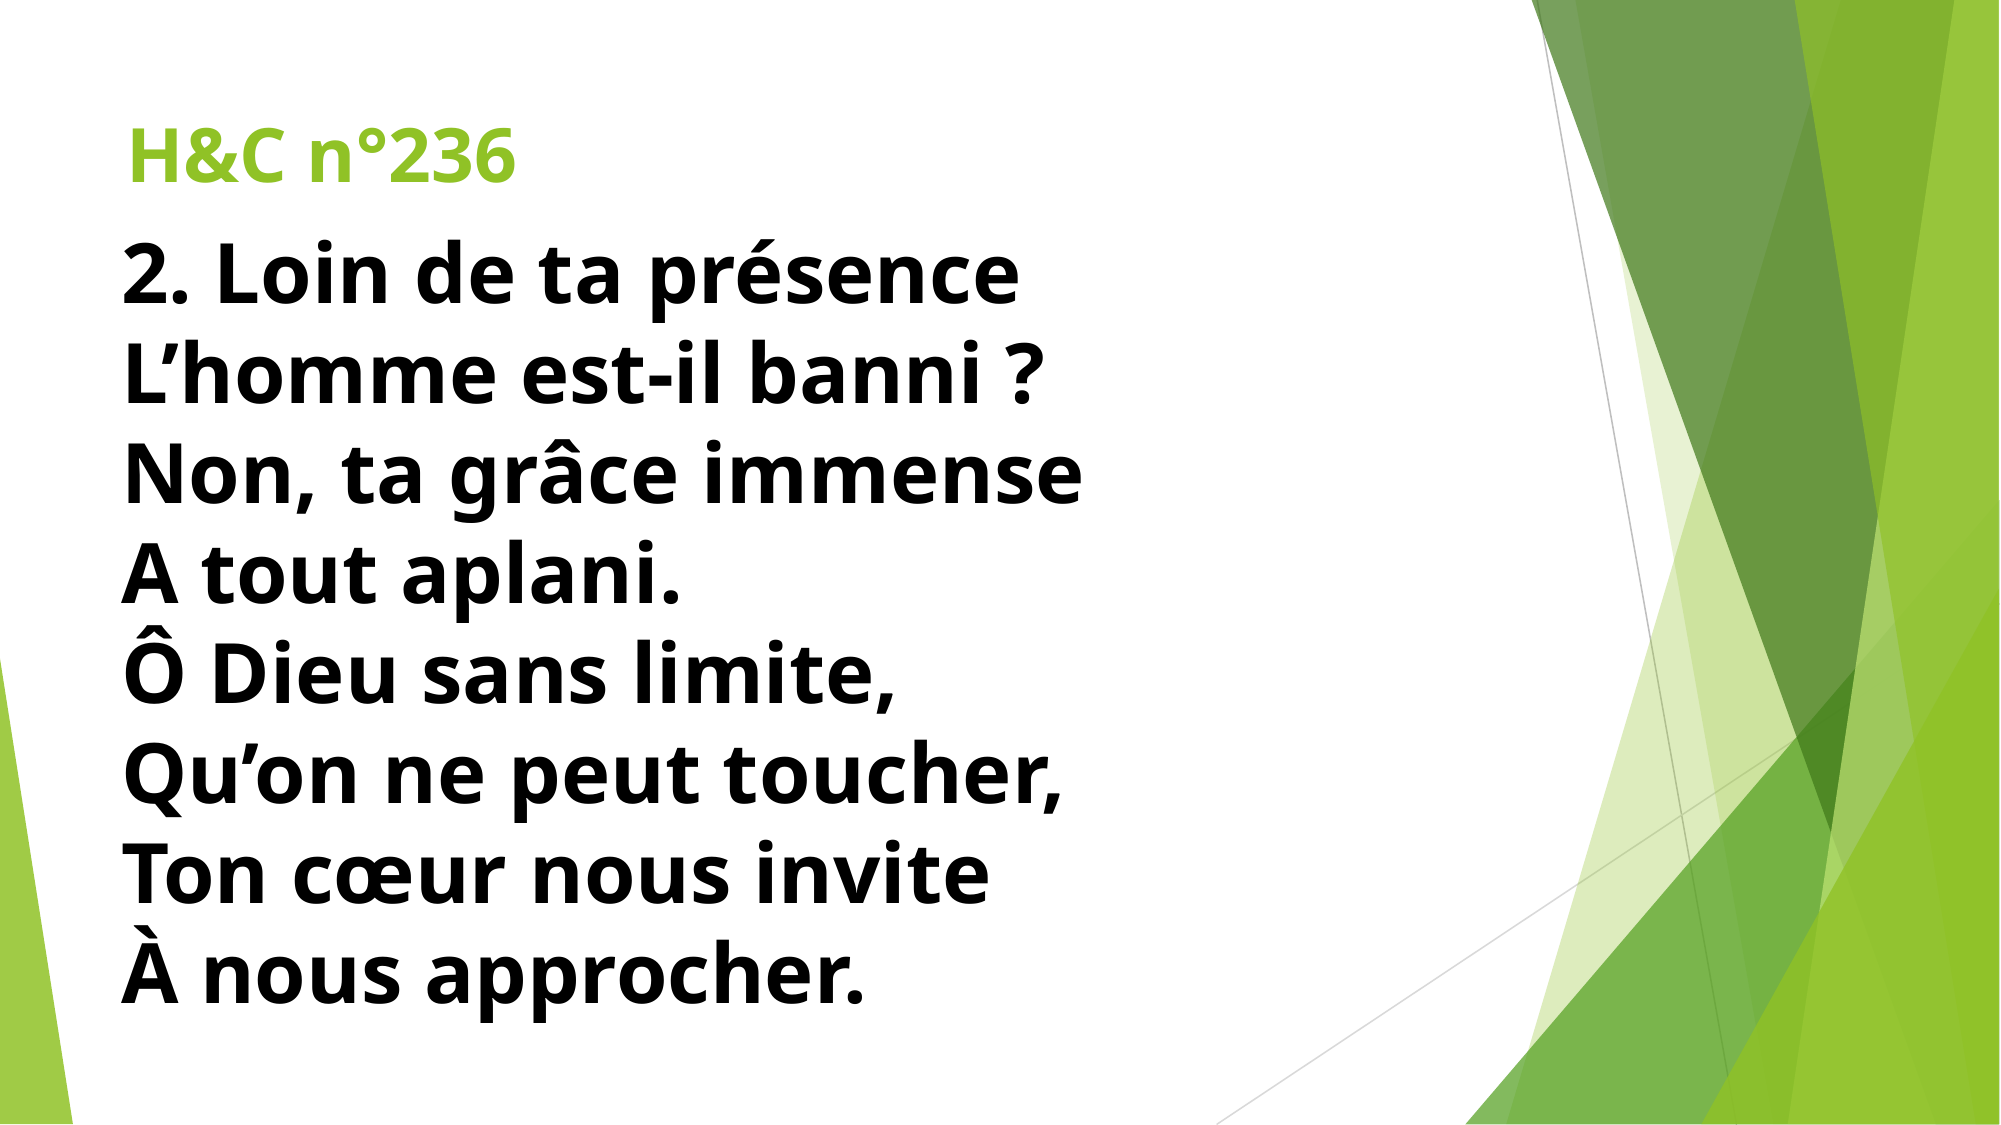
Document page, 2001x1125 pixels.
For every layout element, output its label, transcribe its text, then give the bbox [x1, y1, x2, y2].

text_box H&C n°236 [111, 99, 1522, 213]
text_box 2. Loin de ta présence L’homme est-il banni ? Non, ta grâce immense A tout aplani. Ô Dieu sans limite, Qu’on ne peut toucher, Ton cœur nous invite À nous approcher. [106, 213, 1973, 1037]
